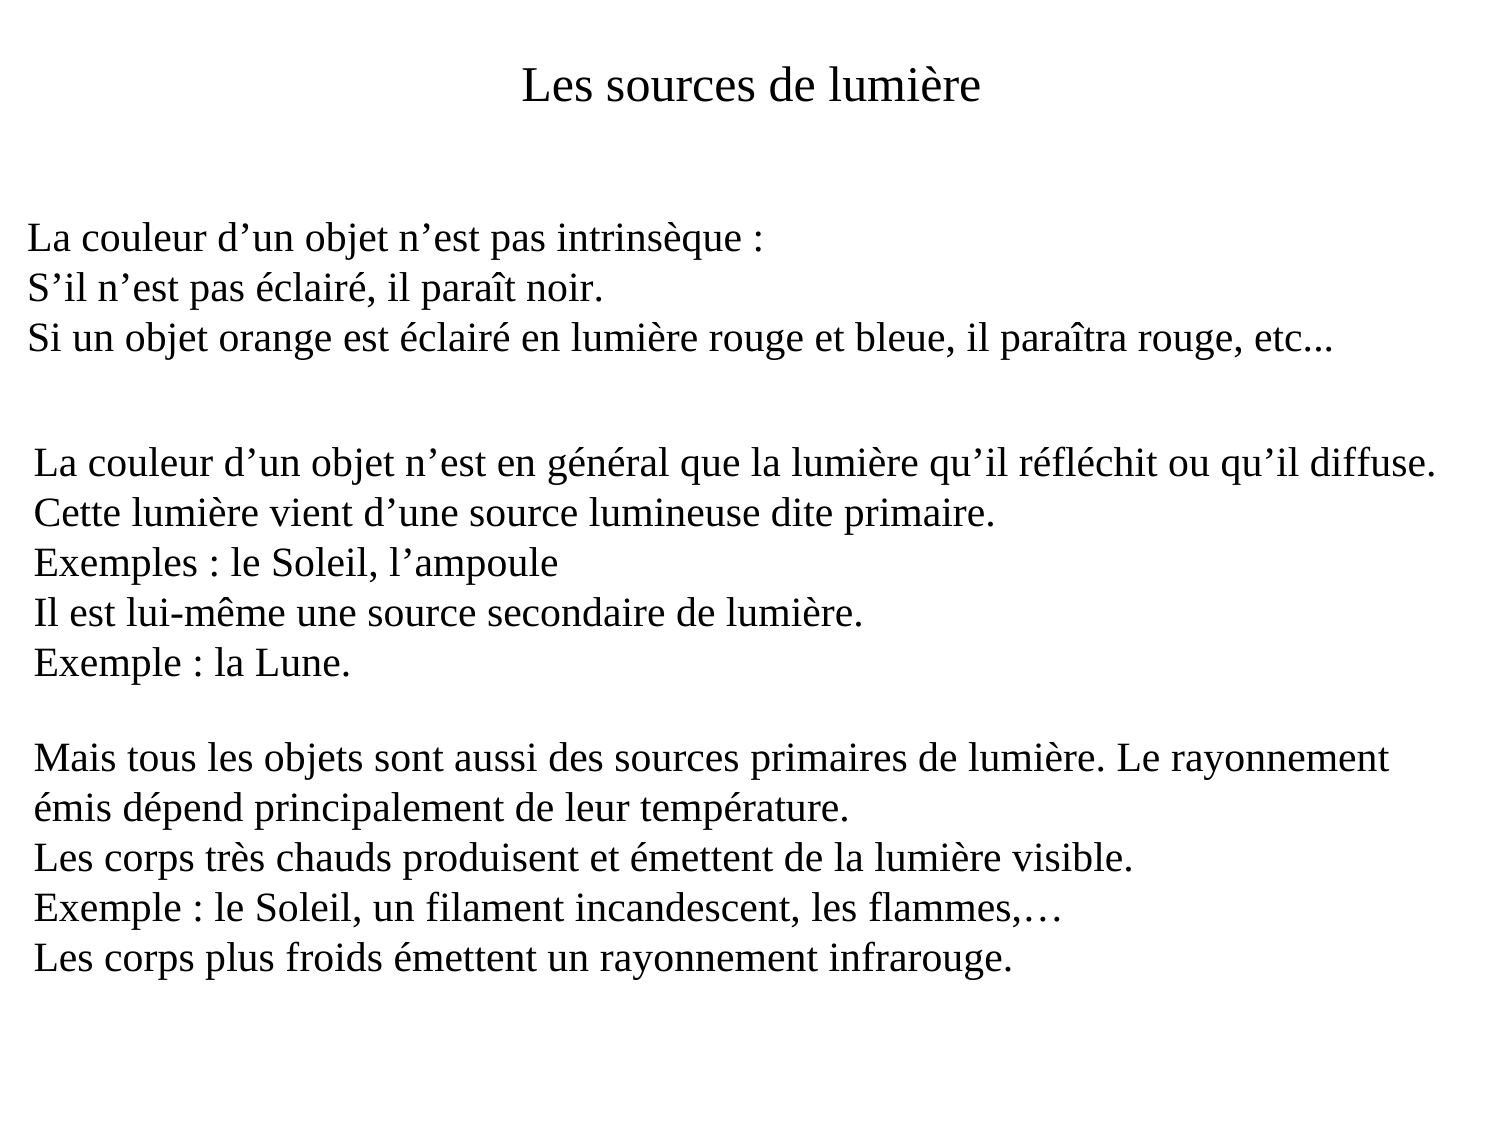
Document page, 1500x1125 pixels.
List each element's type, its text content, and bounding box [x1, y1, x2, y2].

text_box Mais tous les objets sont aussi des sources primaires de lumière. Le rayonnement émis dépend principalement de leur température. Les corps très chauds produisent et émettent de la lumière visible. Exemple : le Soleil, un filament incandescent, les flammes,… Les corps plus froids émettent un rayonnement infrarouge. [18, 722, 1406, 988]
text_box Les sources de lumière [506, 44, 997, 120]
text_box La couleur d’un objet n’est en général que la lumière qu’il réfléchit ou qu’il diffuse. Cette lumière vient d’une source lumineuse dite primaire. Exemples : le Soleil, l’ampoule Il est lui-même une source secondaire de lumière. Exemple : la Lune. [18, 427, 1454, 693]
text_box La couleur d’un objet n’est pas intrinsèque : S’il n’est pas éclairé, il paraît noir. Si un objet orange est éclairé en lumière rouge et bleue, il paraîtra rouge, etc... [12, 202, 1351, 368]
